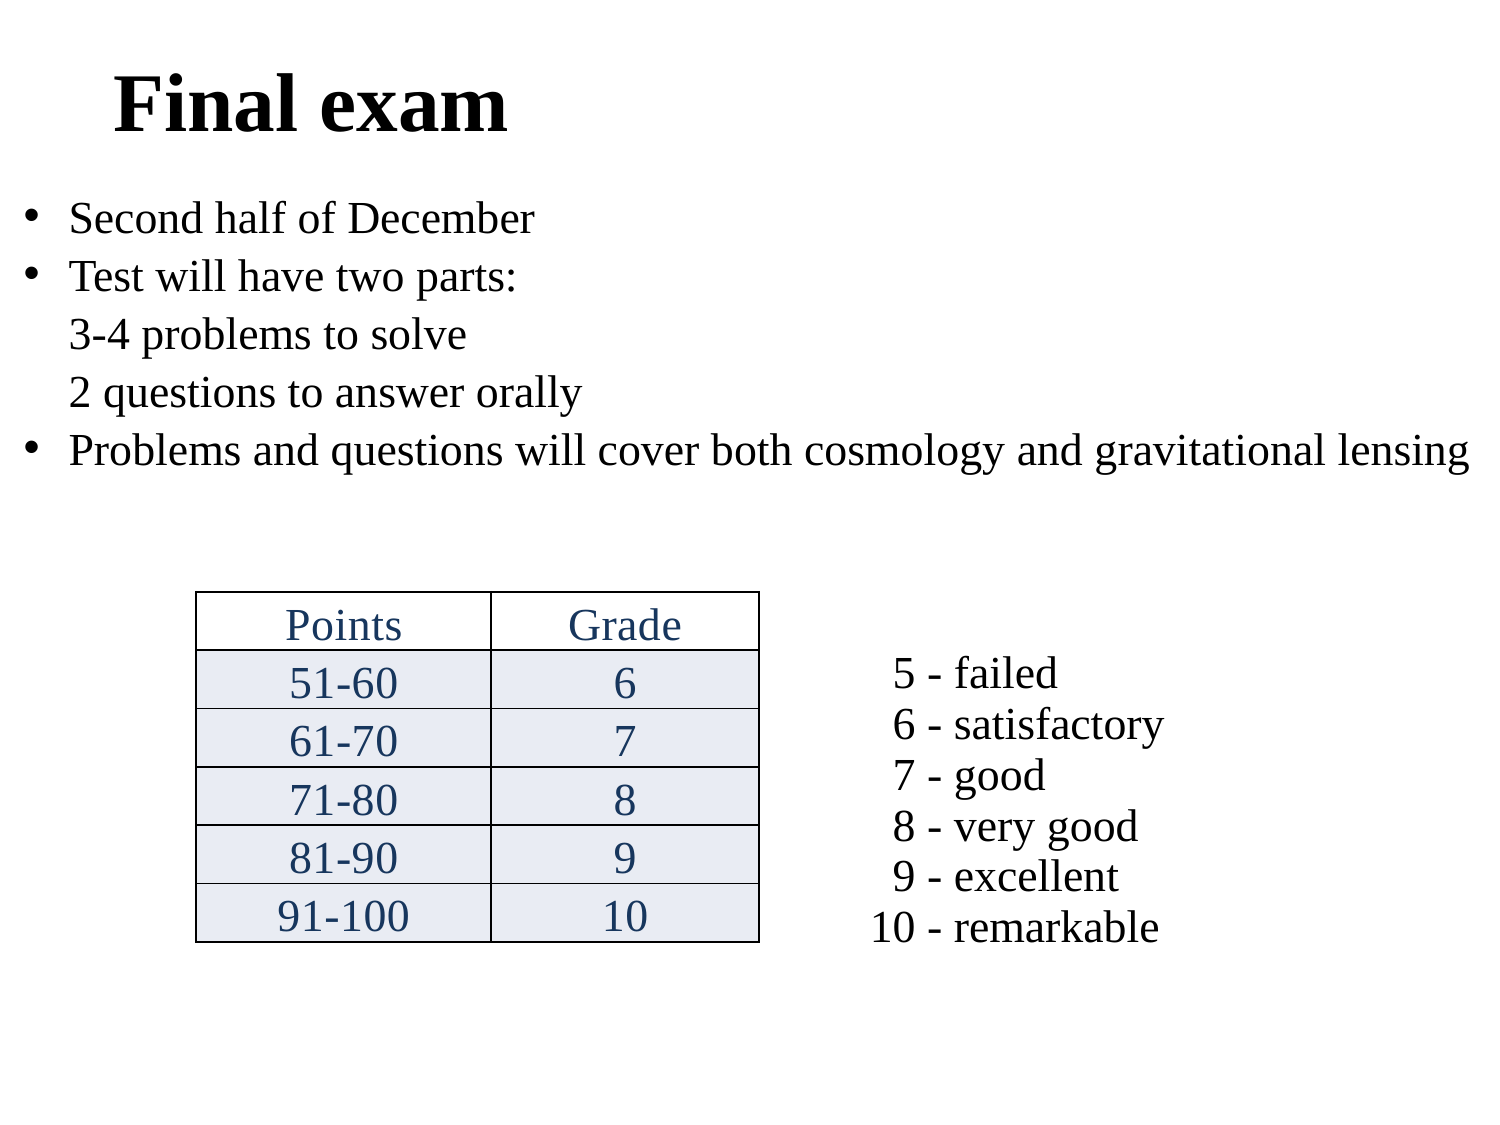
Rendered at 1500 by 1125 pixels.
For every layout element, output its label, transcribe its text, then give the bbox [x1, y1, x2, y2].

table_cell 91-100 [197, 884, 490, 941]
table_cell 81-90 [197, 826, 490, 883]
table_header Grade [492, 593, 758, 649]
table_cell 51-60 [197, 651, 490, 708]
title Final exam [98, 52, 1449, 144]
table_cell 6 [492, 651, 758, 708]
list Second half of December Test will have two parts: 3-4 problems to solve 2 questions to answer orally Problems and questions will cover both cosmology and gravitational lensing [8, 179, 1497, 496]
table_cell 10 [492, 884, 758, 941]
table_header Points [197, 593, 490, 649]
table_cell 8 [492, 768, 758, 824]
table_cell 9 [492, 826, 758, 883]
text_box 5 - failed 6 - satisfactory 7 - good 8 - very good 9 - excellent 10 - remarkable [855, 640, 1216, 961]
table_cell 71-80 [197, 768, 490, 824]
table_cell 7 [492, 709, 758, 766]
table_cell 61-70 [197, 709, 490, 766]
